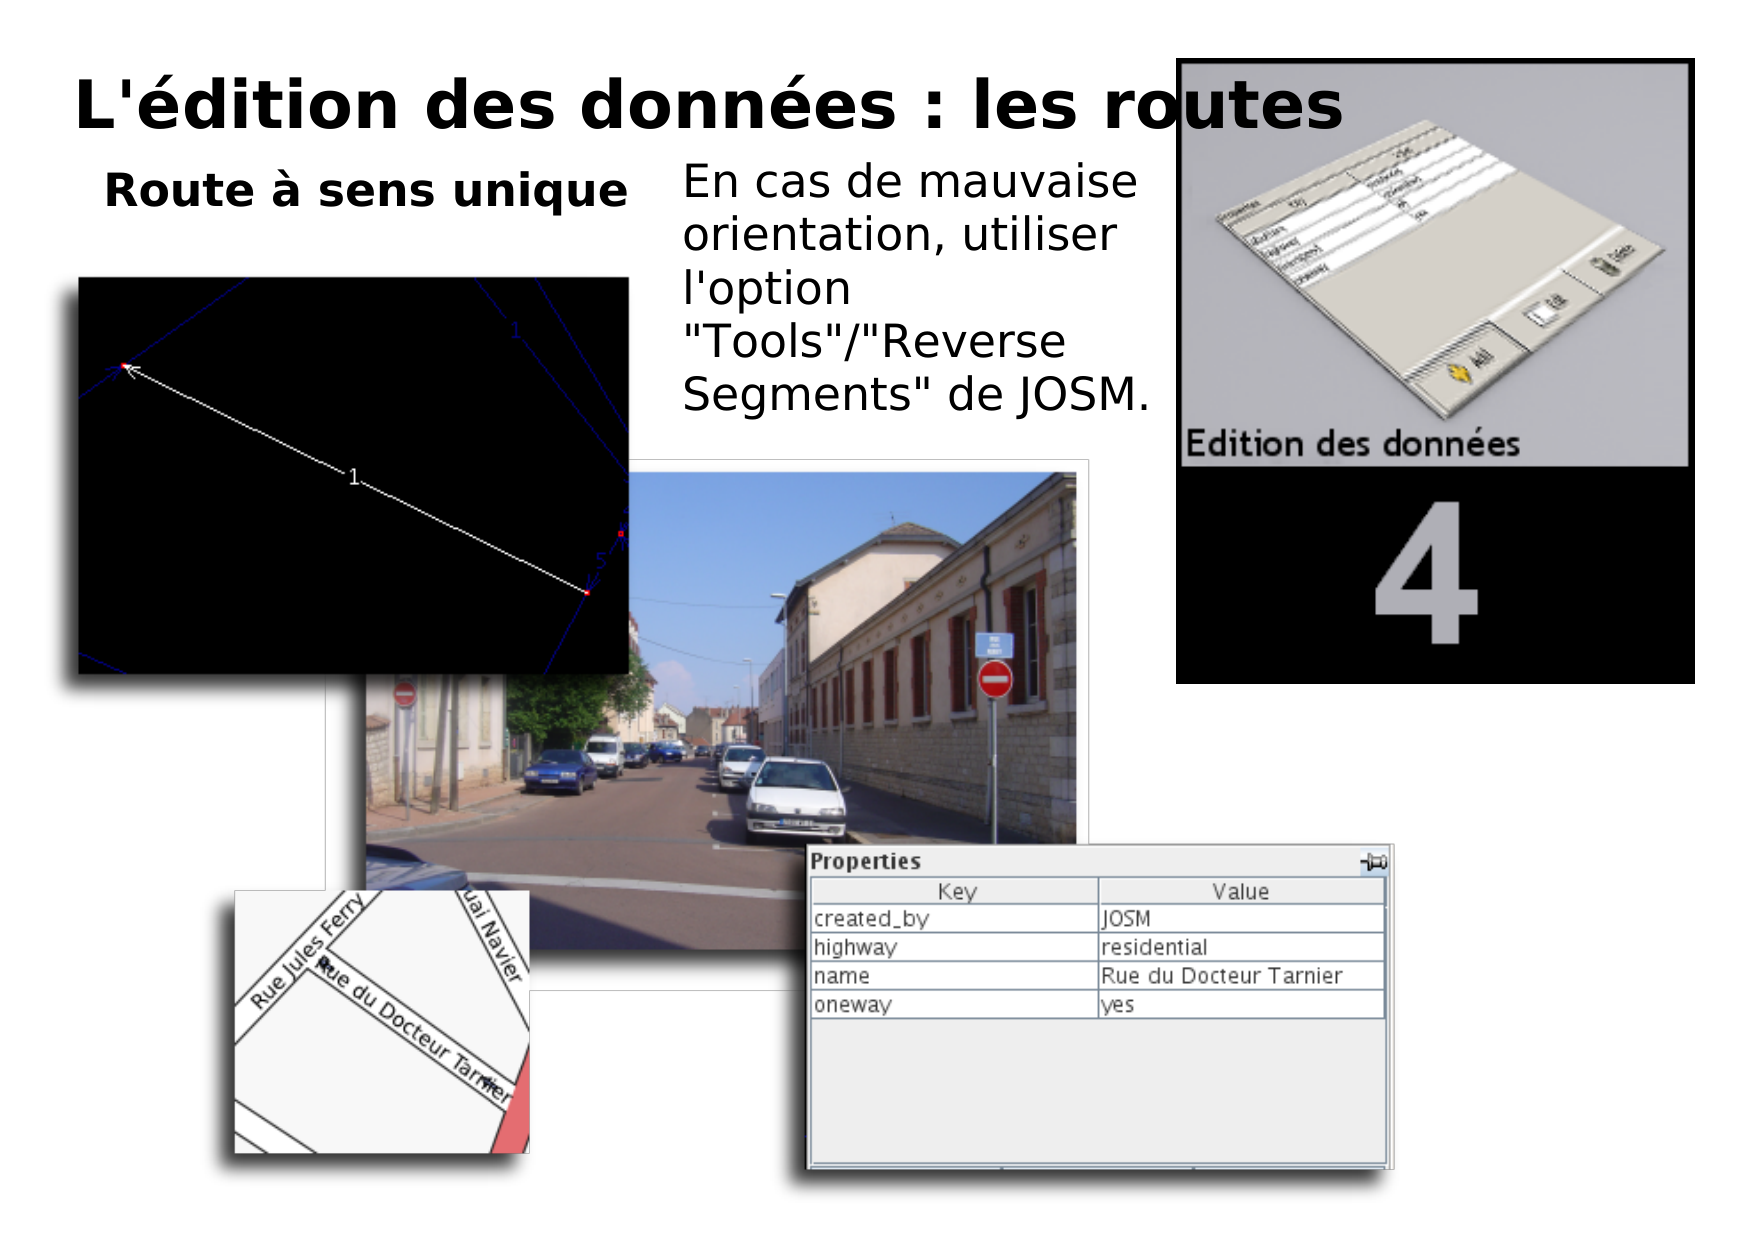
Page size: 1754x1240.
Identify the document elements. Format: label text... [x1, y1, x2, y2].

text_box L'édition des données : les routes [59, 59, 1477, 152]
picture [38, 58, 1695, 1211]
text_box En cas de mauvaise orientation, utiliser l'option "Tools"/"Reverse Segments" de JOSM. [667, 147, 1182, 429]
text_box Route à sens unique [88, 156, 650, 225]
